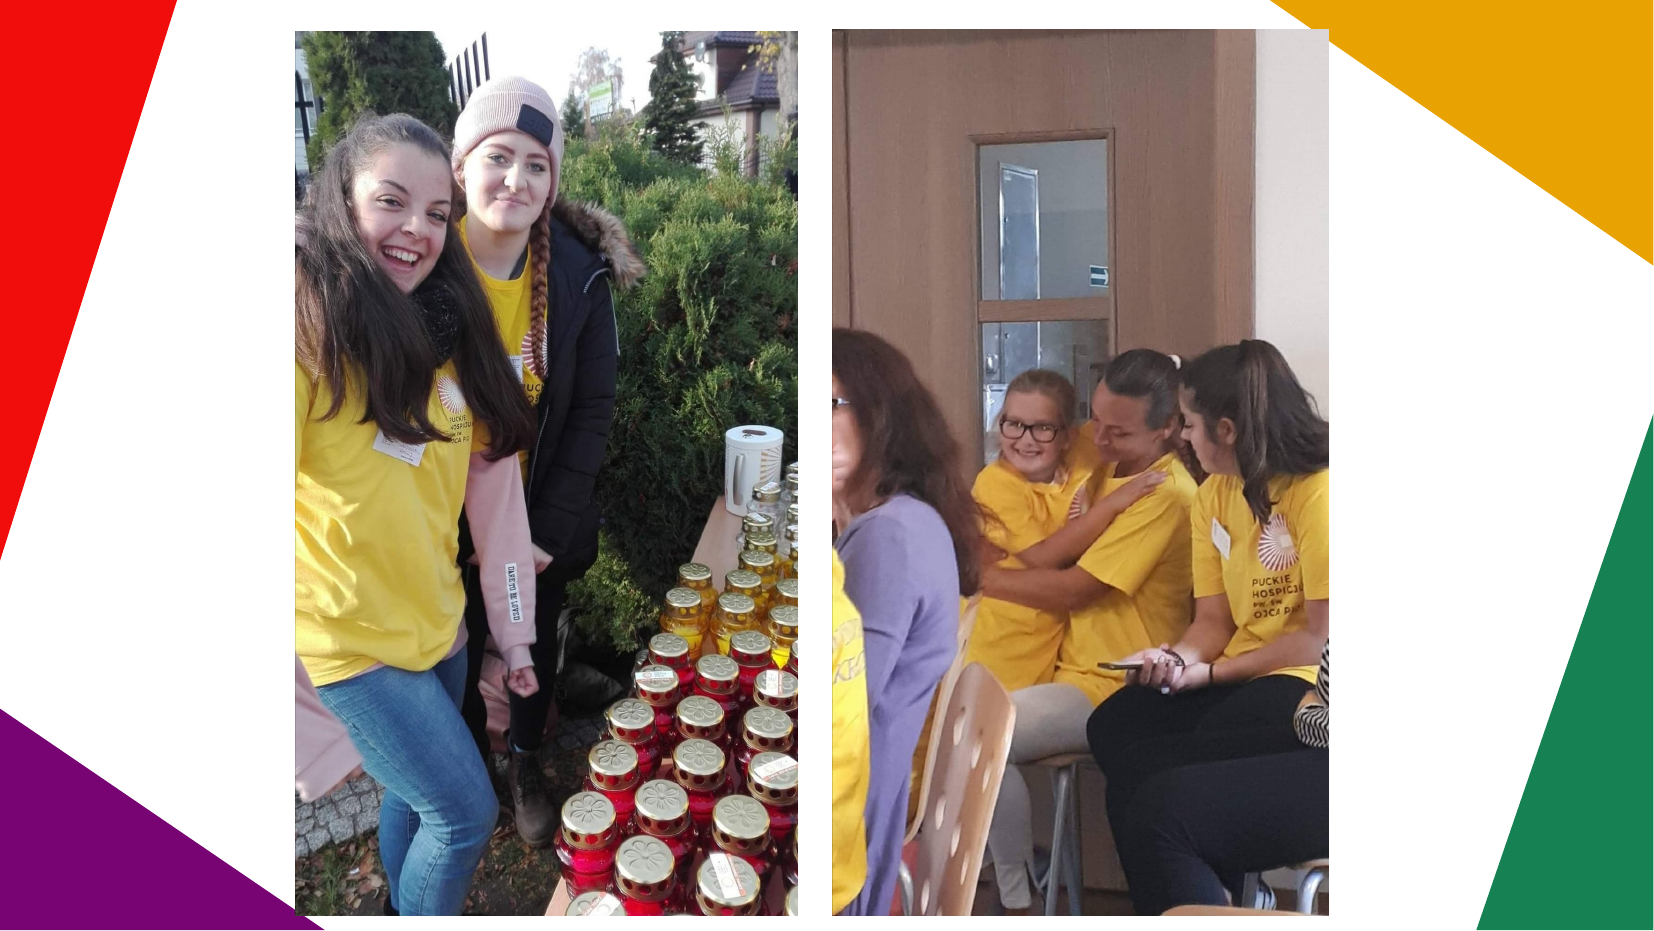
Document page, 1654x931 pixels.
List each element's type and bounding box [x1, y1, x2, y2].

picture [295, 31, 798, 916]
picture [832, 29, 1329, 916]
text_box [1329, 856, 1595, 916]
